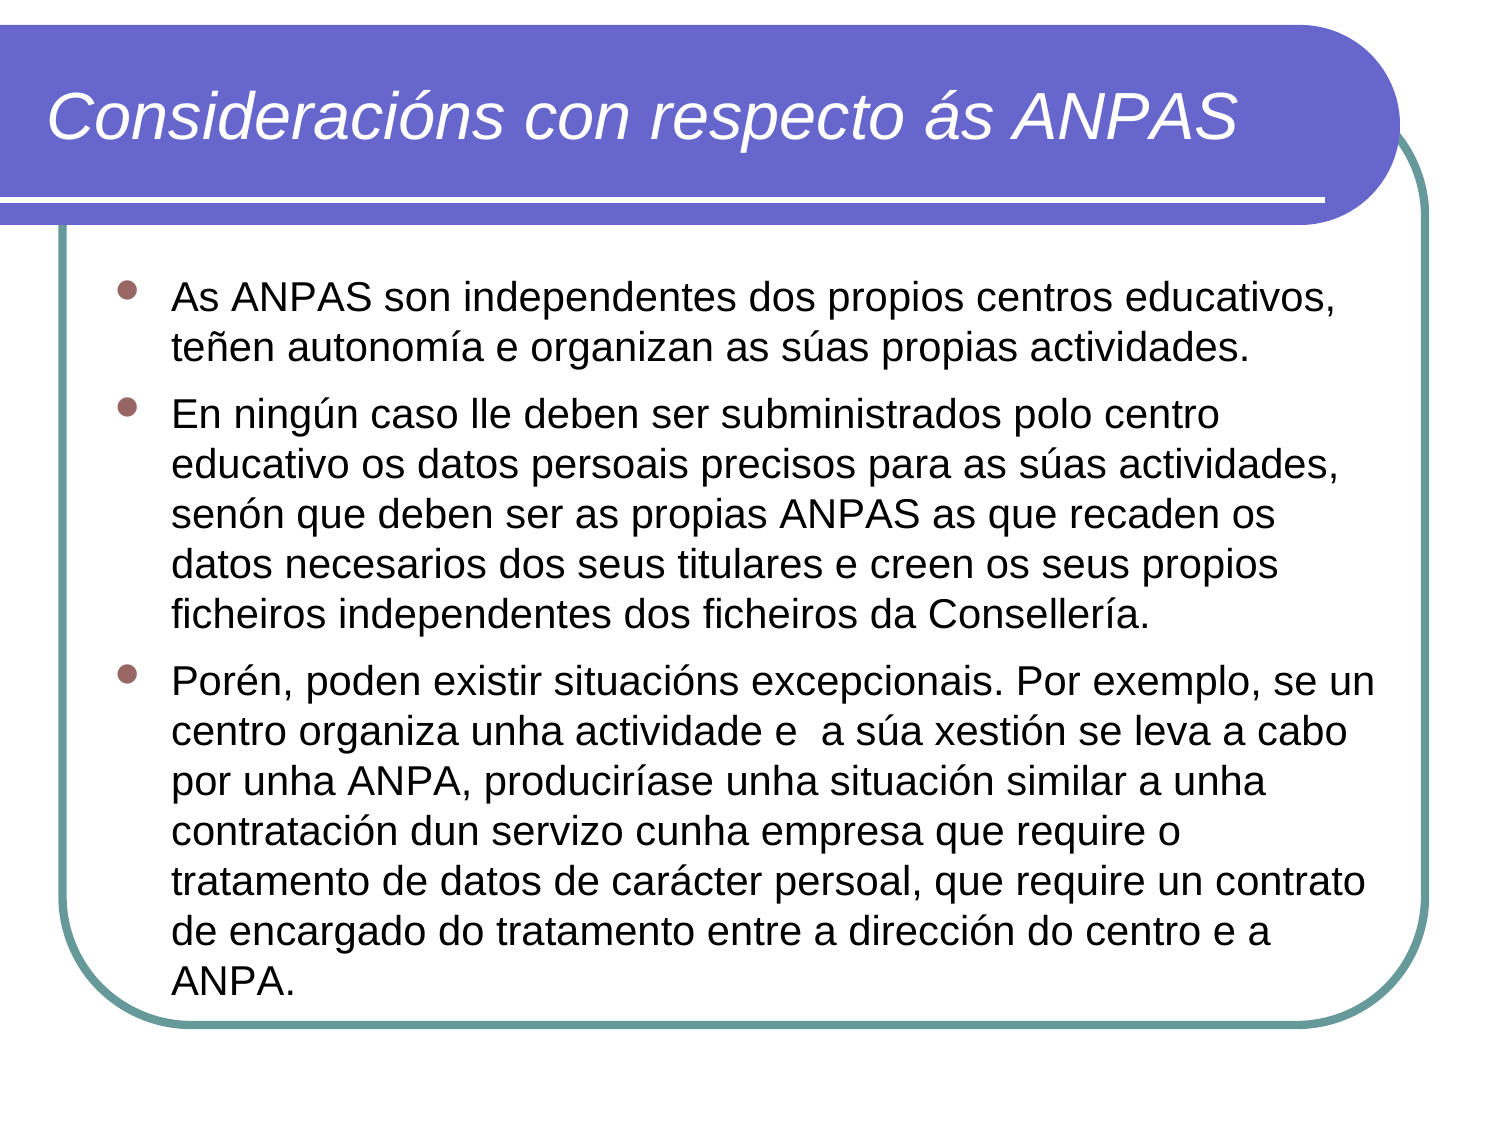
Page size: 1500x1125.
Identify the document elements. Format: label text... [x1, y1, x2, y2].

list As ANPAS son independentes dos propios centros educativos, teñen autonomía e organizan as súas propias actividades. En ningún caso lle deben ser subministrados polo centro educativo os datos persoais precisos para as súas actividades, senón que deben ser as propias ANPAS as que recaden os datos necesarios dos seus titulares e creen os seus propios ficheiros independentes dos ficheiros da Consellería. Porén, poden existir situacións excepcionais. Por exemplo, se un centro organiza unha actividade e a súa xestión se leva a cabo por unha ANPA, produciríase unha situación similar a unha contratación dun servizo cunha empresa que require o tratamento de datos de carácter persoal, que require un contrato de encargado do tratamento entre a dirección do centro e a ANPA. [99, 262, 1401, 1012]
title Consideracións con respecto ás ANPAS [31, 0, 1347, 226]
